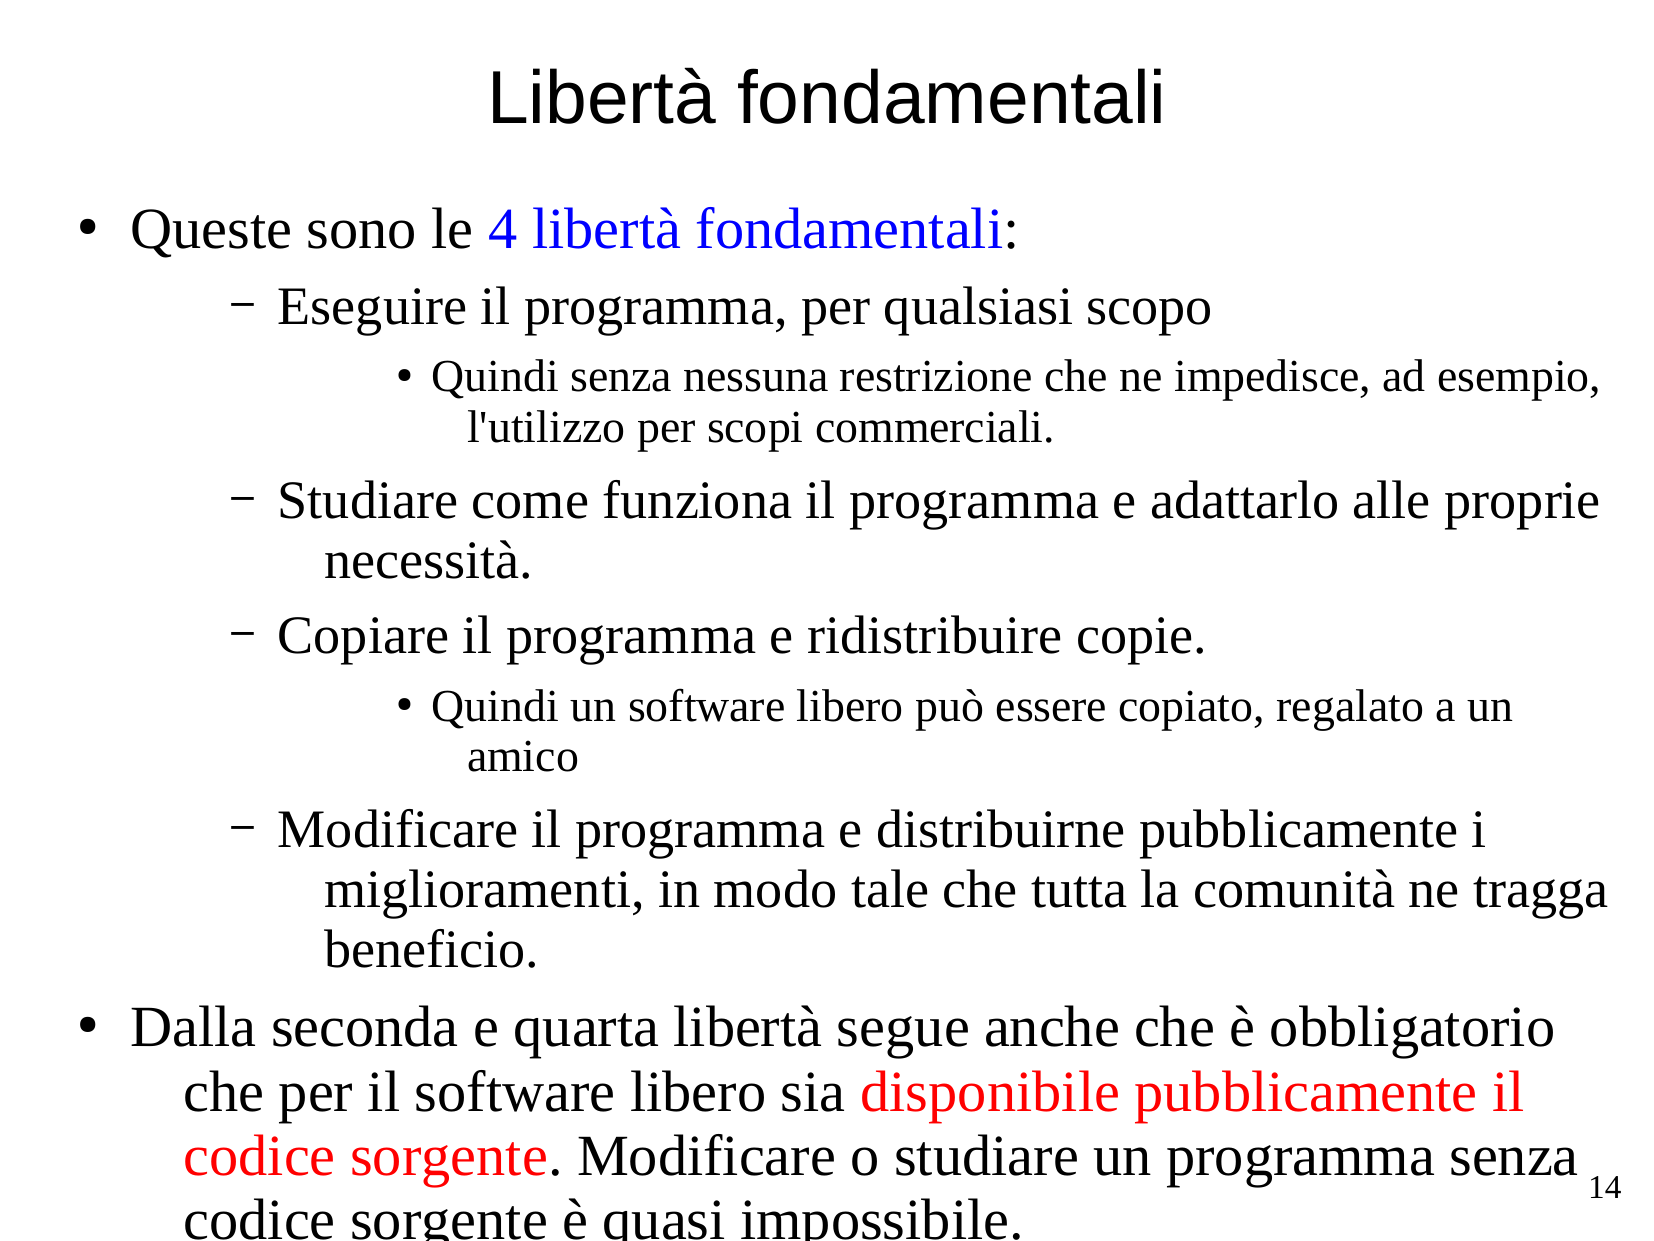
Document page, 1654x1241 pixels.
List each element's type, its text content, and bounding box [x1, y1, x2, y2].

list Queste sono le 4 libertà fondamentali: Eseguire il programma, per qualsiasi scopo Quindi senza nessuna restrizione che ne impedisce, ad esempio, l'utilizzo per scopi commerciali. Studiare come funziona il programma e adattarlo alle proprie necessità. Copiare il programma e ridistribuire copie. Quindi un software libero può essere copiato, regalato a un amico Modificare il programma e distribuirne pubblicamente i miglioramenti, in modo tale che tutta la comunità ne tragga beneficio. Dalla seconda e quarta libertà segue anche che è obbligatorio che per il software libero sia disponibile pubblicamente il codice sorgente. Modificare o studiare un programma senza codice sorgente è quasi impossibile. [42, 196, 1612, 1202]
title Libertà fondamentali [37, 30, 1617, 166]
